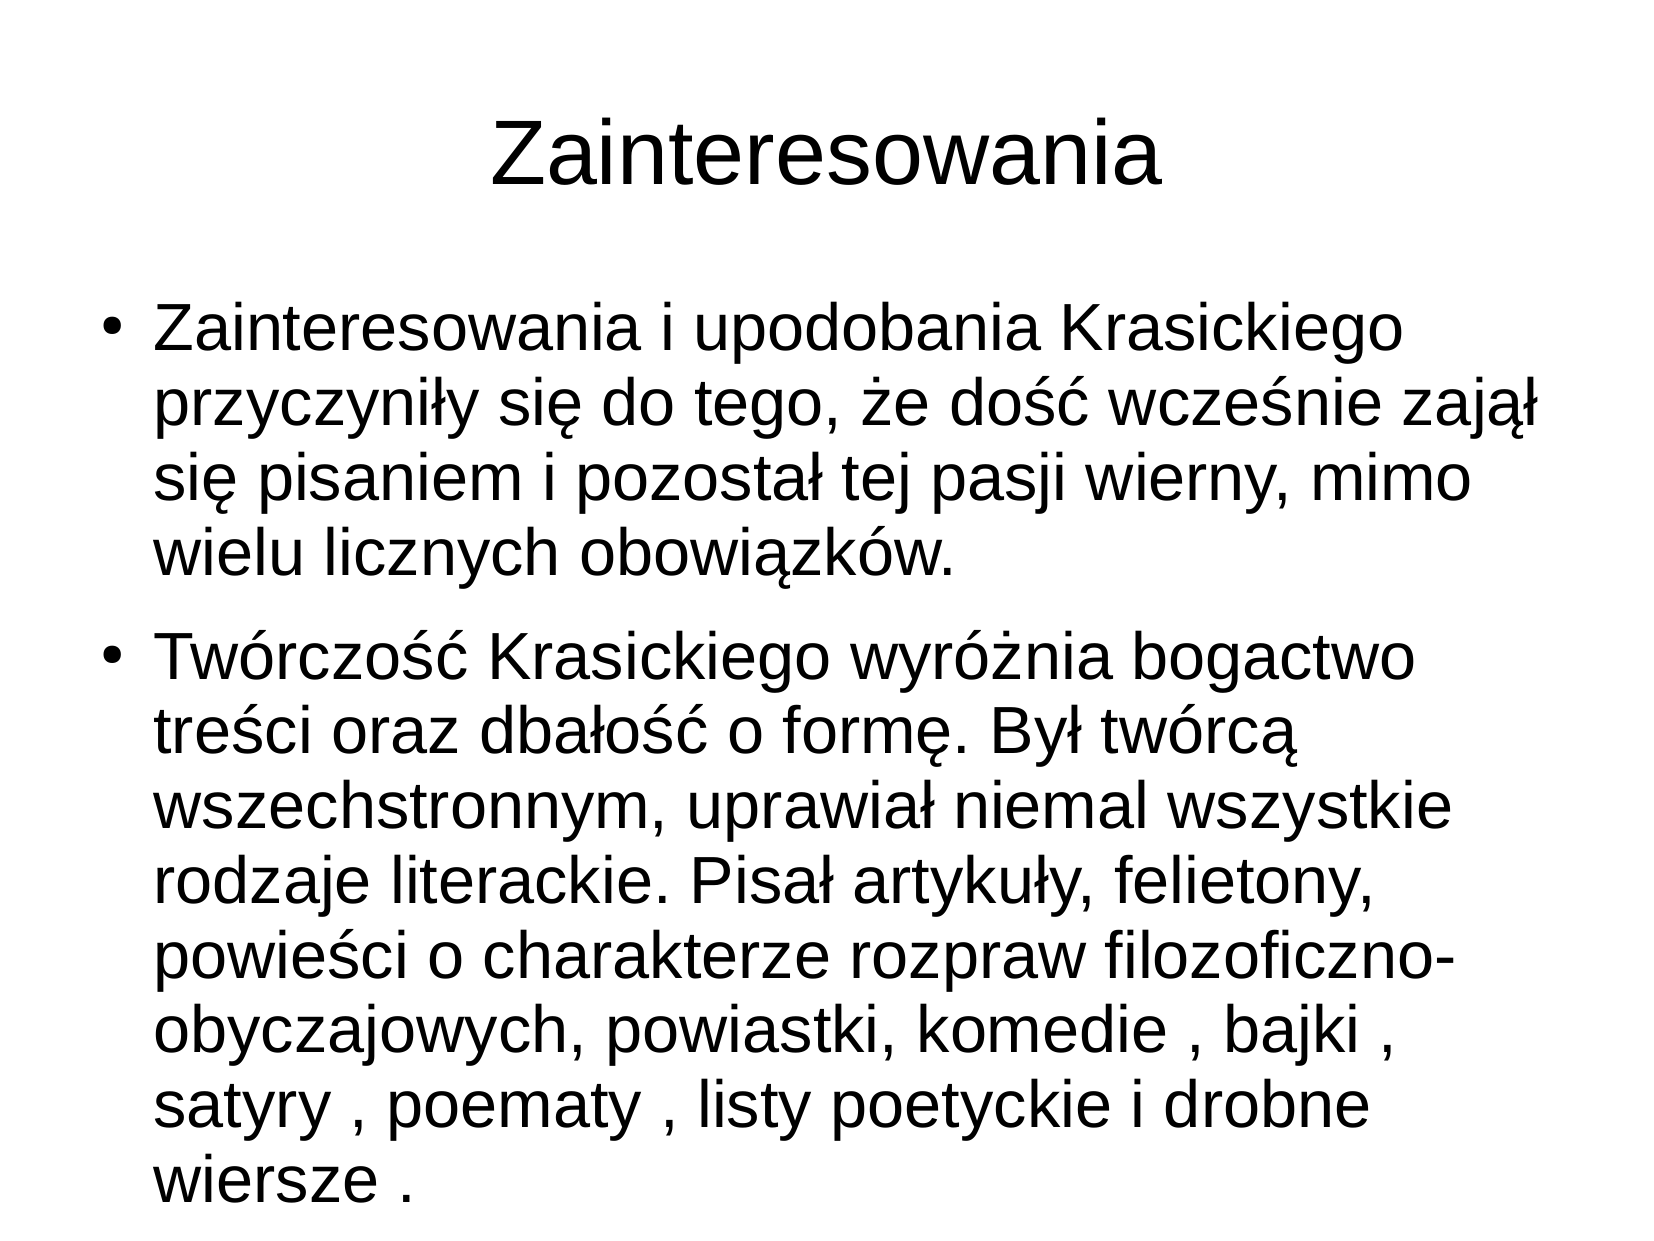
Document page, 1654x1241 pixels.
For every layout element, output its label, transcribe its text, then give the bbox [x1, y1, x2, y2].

list Zainteresowania i upodobania Krasickiego przyczyniły się do tego, że dość wcześnie zajął się pisaniem i pozostał tej pasji wierny, mimo wielu licznych obowiązków. Twórczość Krasickiego wyróżnia bogactwo treści oraz dbałość o formę. Był twórcą wszechstronnym, uprawiał niemal wszystkie rodzaje literackie. Pisał artykuły, felietony, powieści o charakterze rozpraw filozoficzno-obyczajowych, powiastki, komedie , bajki , satyry , poematy , listy poetyckie i drobne wiersze . [82, 290, 1571, 1241]
title Zainteresowania [82, 49, 1571, 257]
